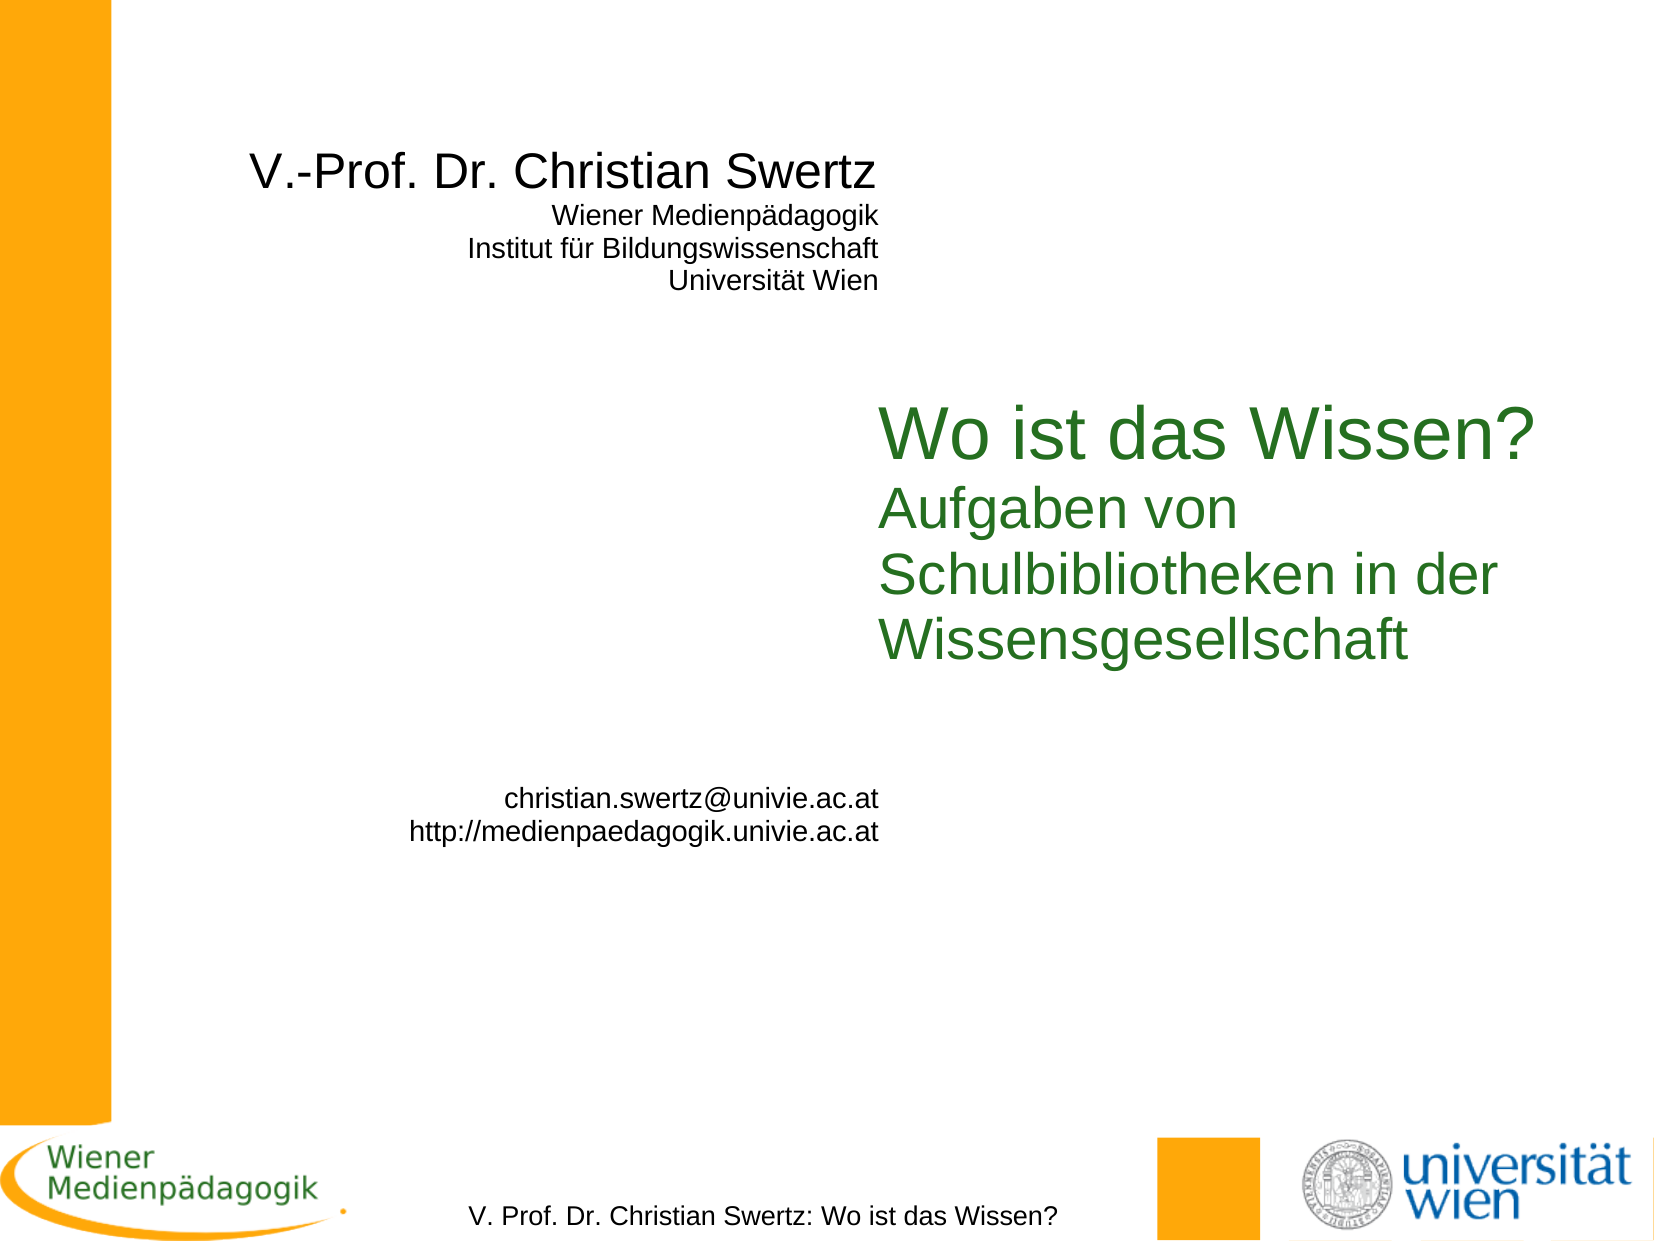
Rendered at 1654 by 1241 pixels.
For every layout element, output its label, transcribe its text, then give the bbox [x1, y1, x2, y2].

text_box [1277, 1081, 1654, 1241]
text_box christian.swertz@univie.ac.at http://medienpaedagogik.univie.ac.at [320, 782, 879, 917]
text_box Wo ist das Wissen? Aufgaben von Schulbibliotheken in der Wissensgesellschaft [878, 391, 1612, 703]
text_box V.-Prof. Dr. Christian Swertz Wiener Medienpädagogik Institut für Bildungswissenschaft Universität Wien [244, 143, 879, 315]
picture [1299, 1135, 1636, 1234]
picture [0, 1114, 398, 1241]
